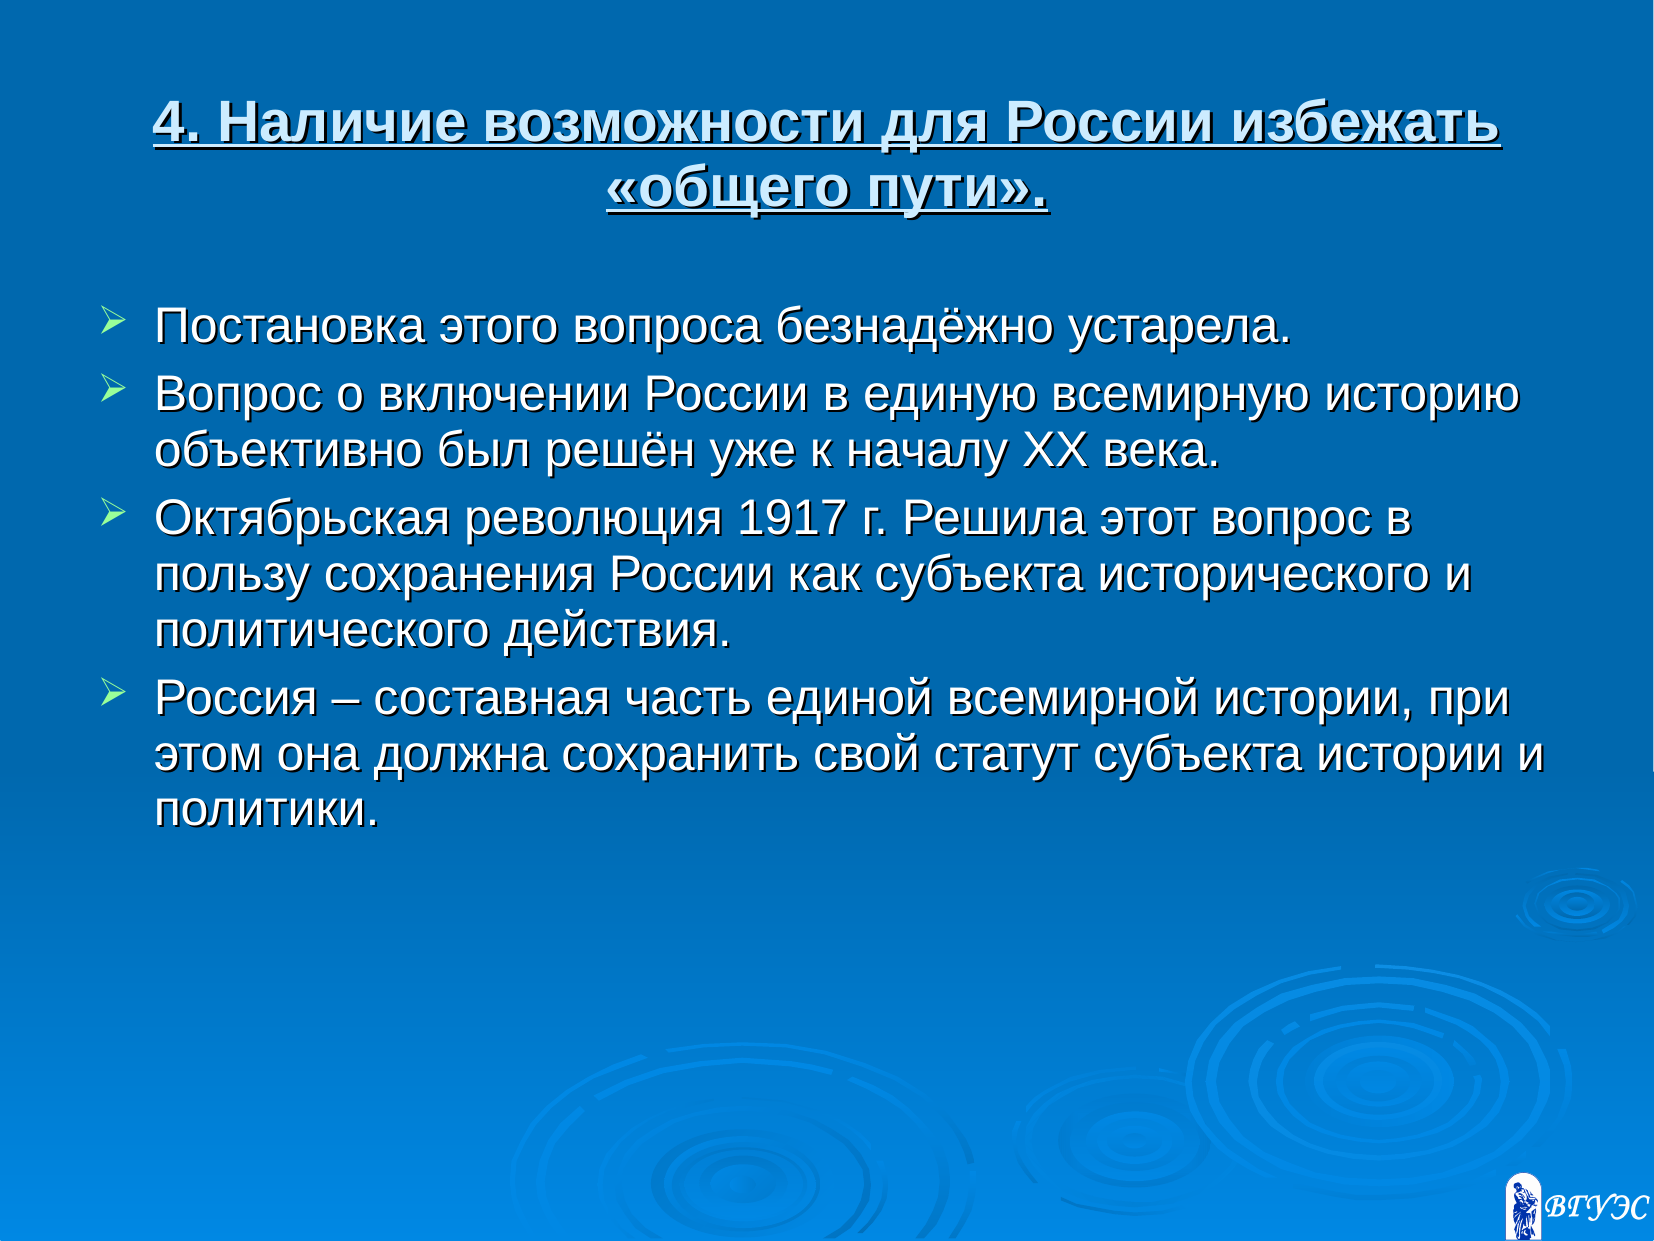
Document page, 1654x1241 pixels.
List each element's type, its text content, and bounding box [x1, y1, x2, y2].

title 4. Наличие возможности для России избежать «общего пути». [82, 50, 1571, 257]
list Постановка этого вопроса безнадёжно устарела. Вопрос о включении России в единую всемирную историю объективно был решён уже к началу ХХ века. Октябрьская революция 1917 г. Решила этот вопрос в пользу сохранения России как субъекта исторического и политического действия. Россия – составная часть единой всемирной истории, при этом она должна сохранить свой статут субъекта истории и политики. [82, 289, 1571, 1108]
picture [1505, 1172, 1651, 1241]
